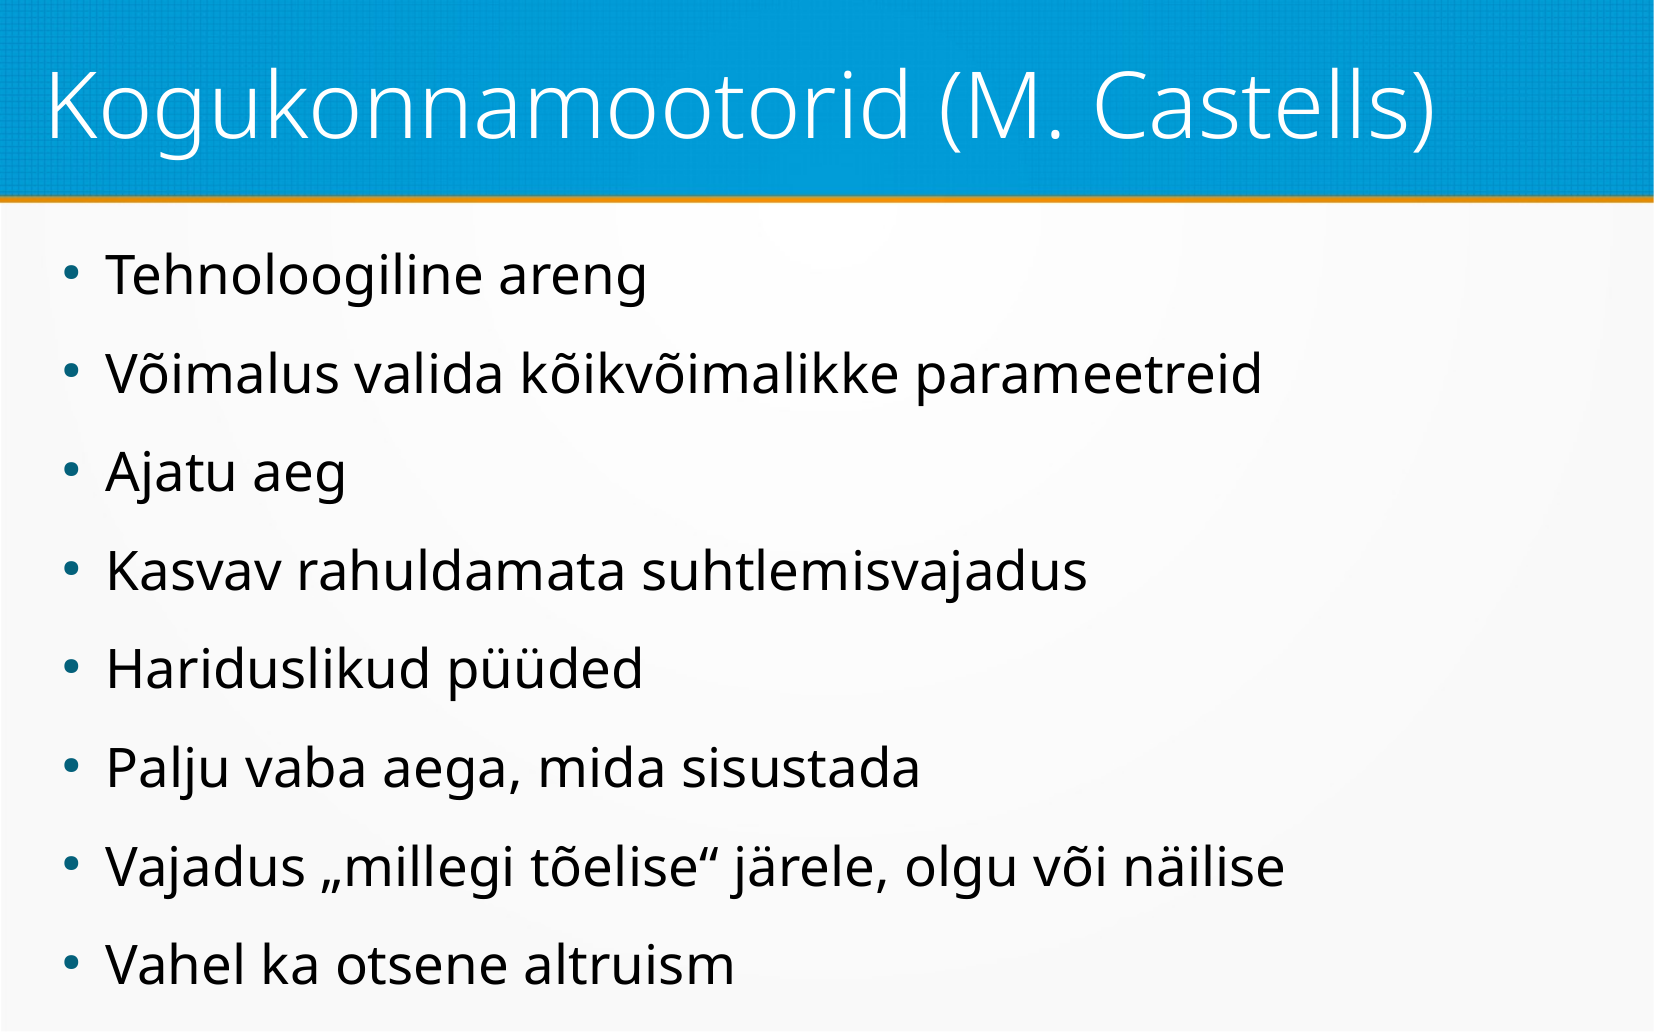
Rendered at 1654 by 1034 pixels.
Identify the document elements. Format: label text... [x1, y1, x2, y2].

picture [0, 195, 1654, 1034]
title Kogukonnamootorid (M. Castells) [43, 0, 1619, 166]
list Tehnoloogiline areng Võimalus valida kõikvõimalikke parameetreid Ajatu aeg Kasvav rahuldamata suhtlemisvajadus Hariduslikud püüded Palju vaba aega, mida sisustada Vajadus „millegi tõelise“ järele, olgu või näilise Vahel ka otsene altruism [47, 236, 1607, 1002]
